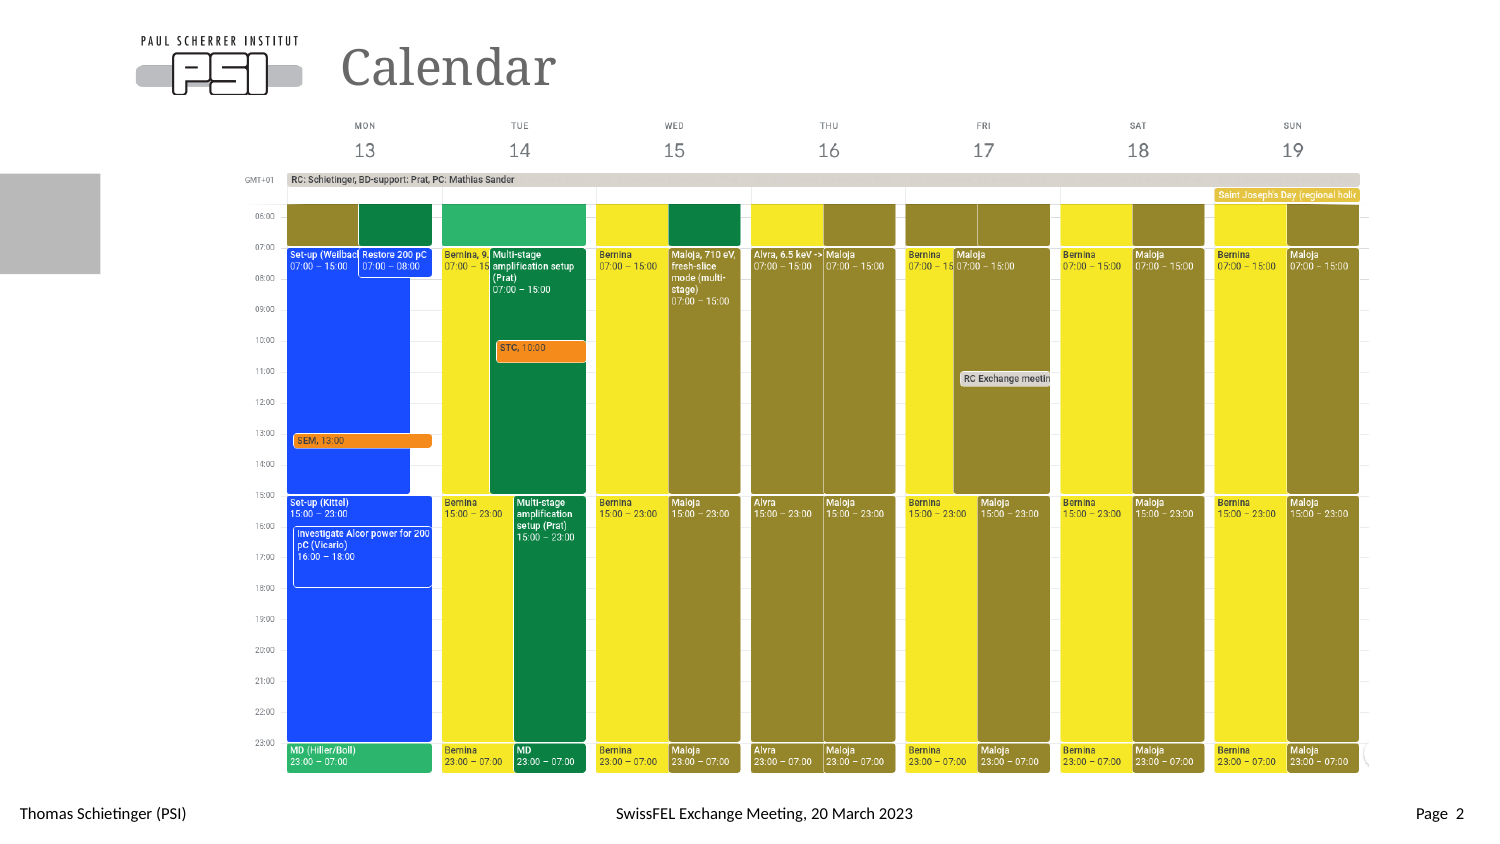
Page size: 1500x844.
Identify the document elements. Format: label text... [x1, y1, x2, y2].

title Calendar [340, 35, 1442, 98]
picture [233, 112, 1369, 774]
